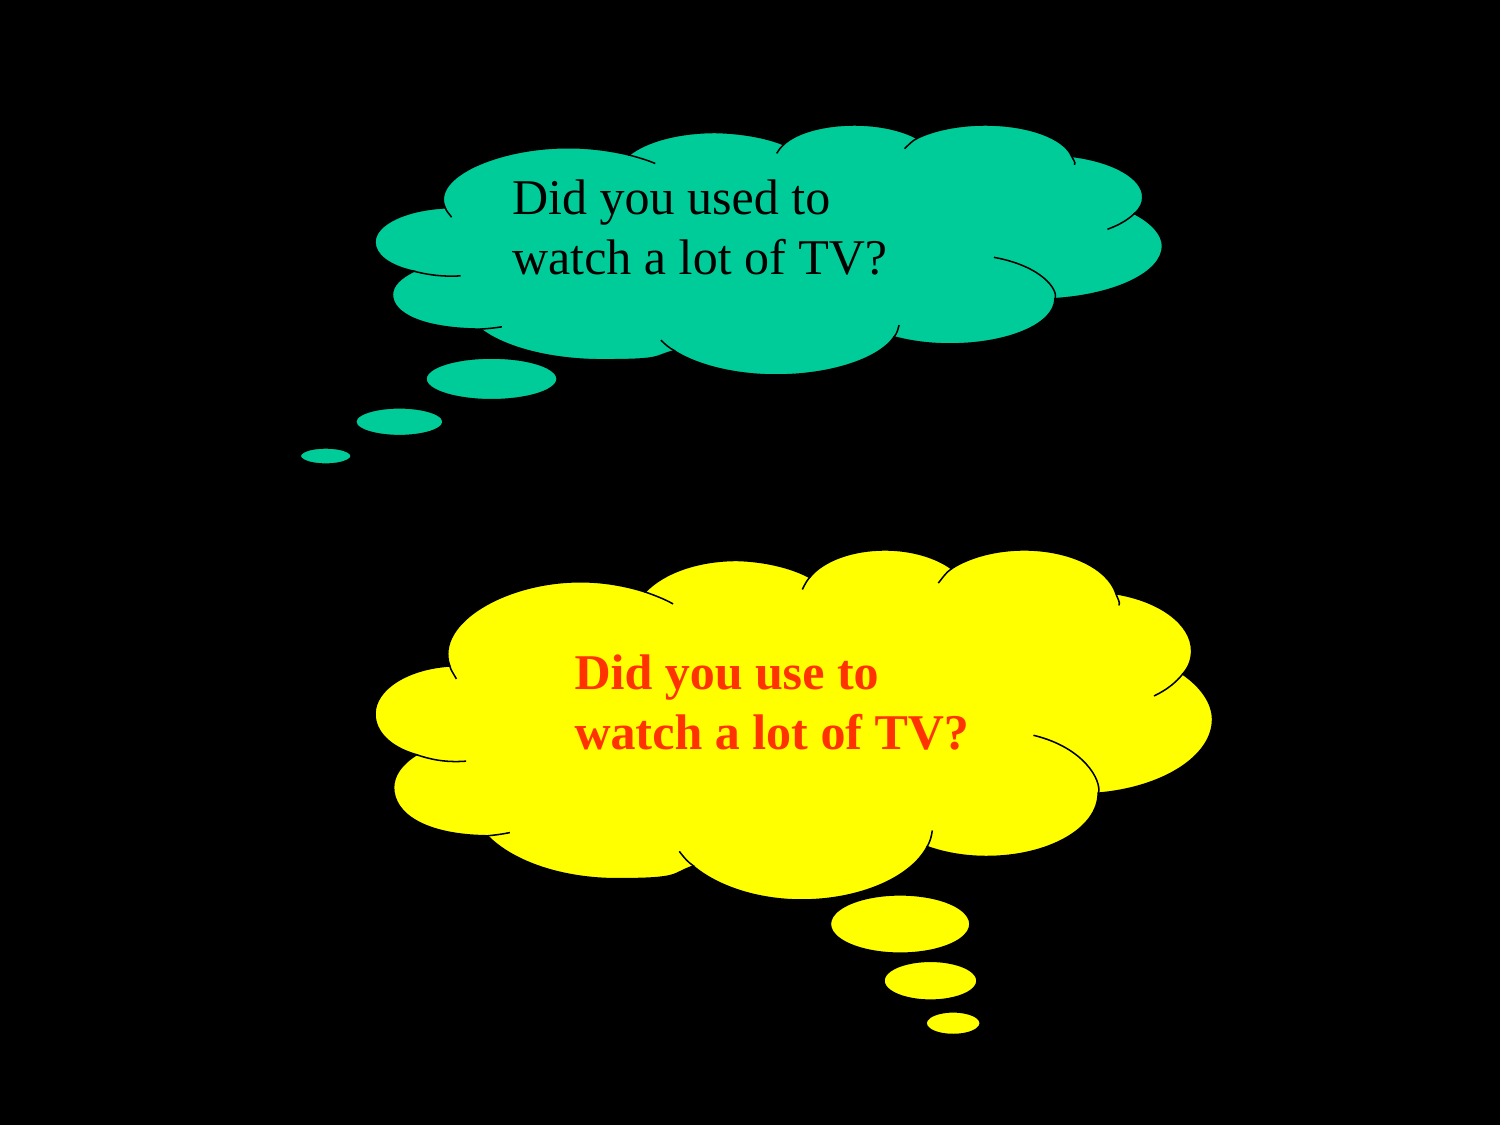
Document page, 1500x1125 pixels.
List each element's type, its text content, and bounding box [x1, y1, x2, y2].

text_box [830, 894, 970, 954]
text_box Did you use to watch a lot of TV? [559, 631, 1001, 768]
text_box Did you used to watch a lot of TV? [497, 156, 963, 293]
text_box [883, 961, 978, 1001]
text_box [926, 1011, 981, 1035]
text_box [375, 549, 1213, 901]
